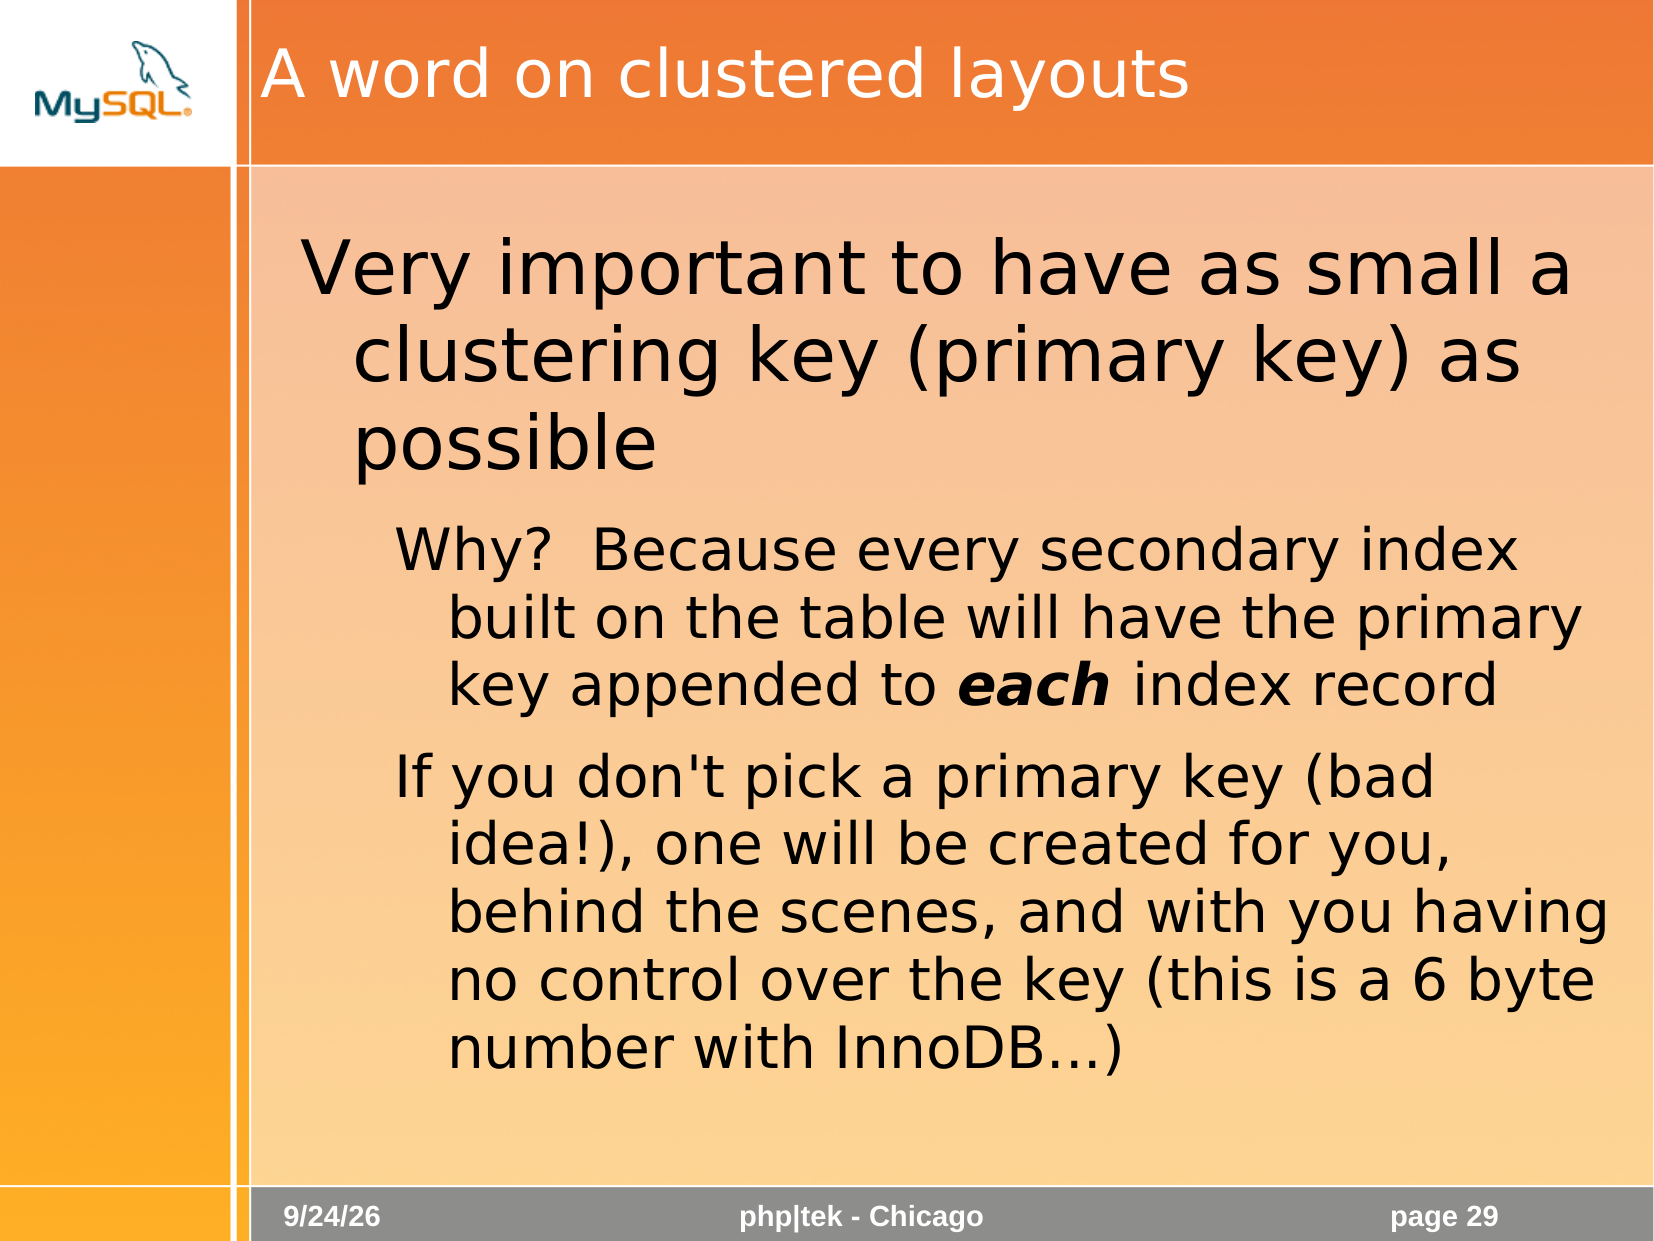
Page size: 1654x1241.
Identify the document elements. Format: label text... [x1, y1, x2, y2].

picture [0, 0, 1654, 1241]
list Very important to have as small a clustering key (primary key) as possible Why? Because every secondary index built on the table will have the primary key appended to each index record If you don't pick a primary key (bad idea!), one will be created for you, behind the scenes, and with you having no control over the key (this is a 6 byte number with InnoDB...) [300, 225, 1613, 1163]
title A word on clustered layouts [260, 11, 1637, 137]
picture [35, 41, 192, 123]
